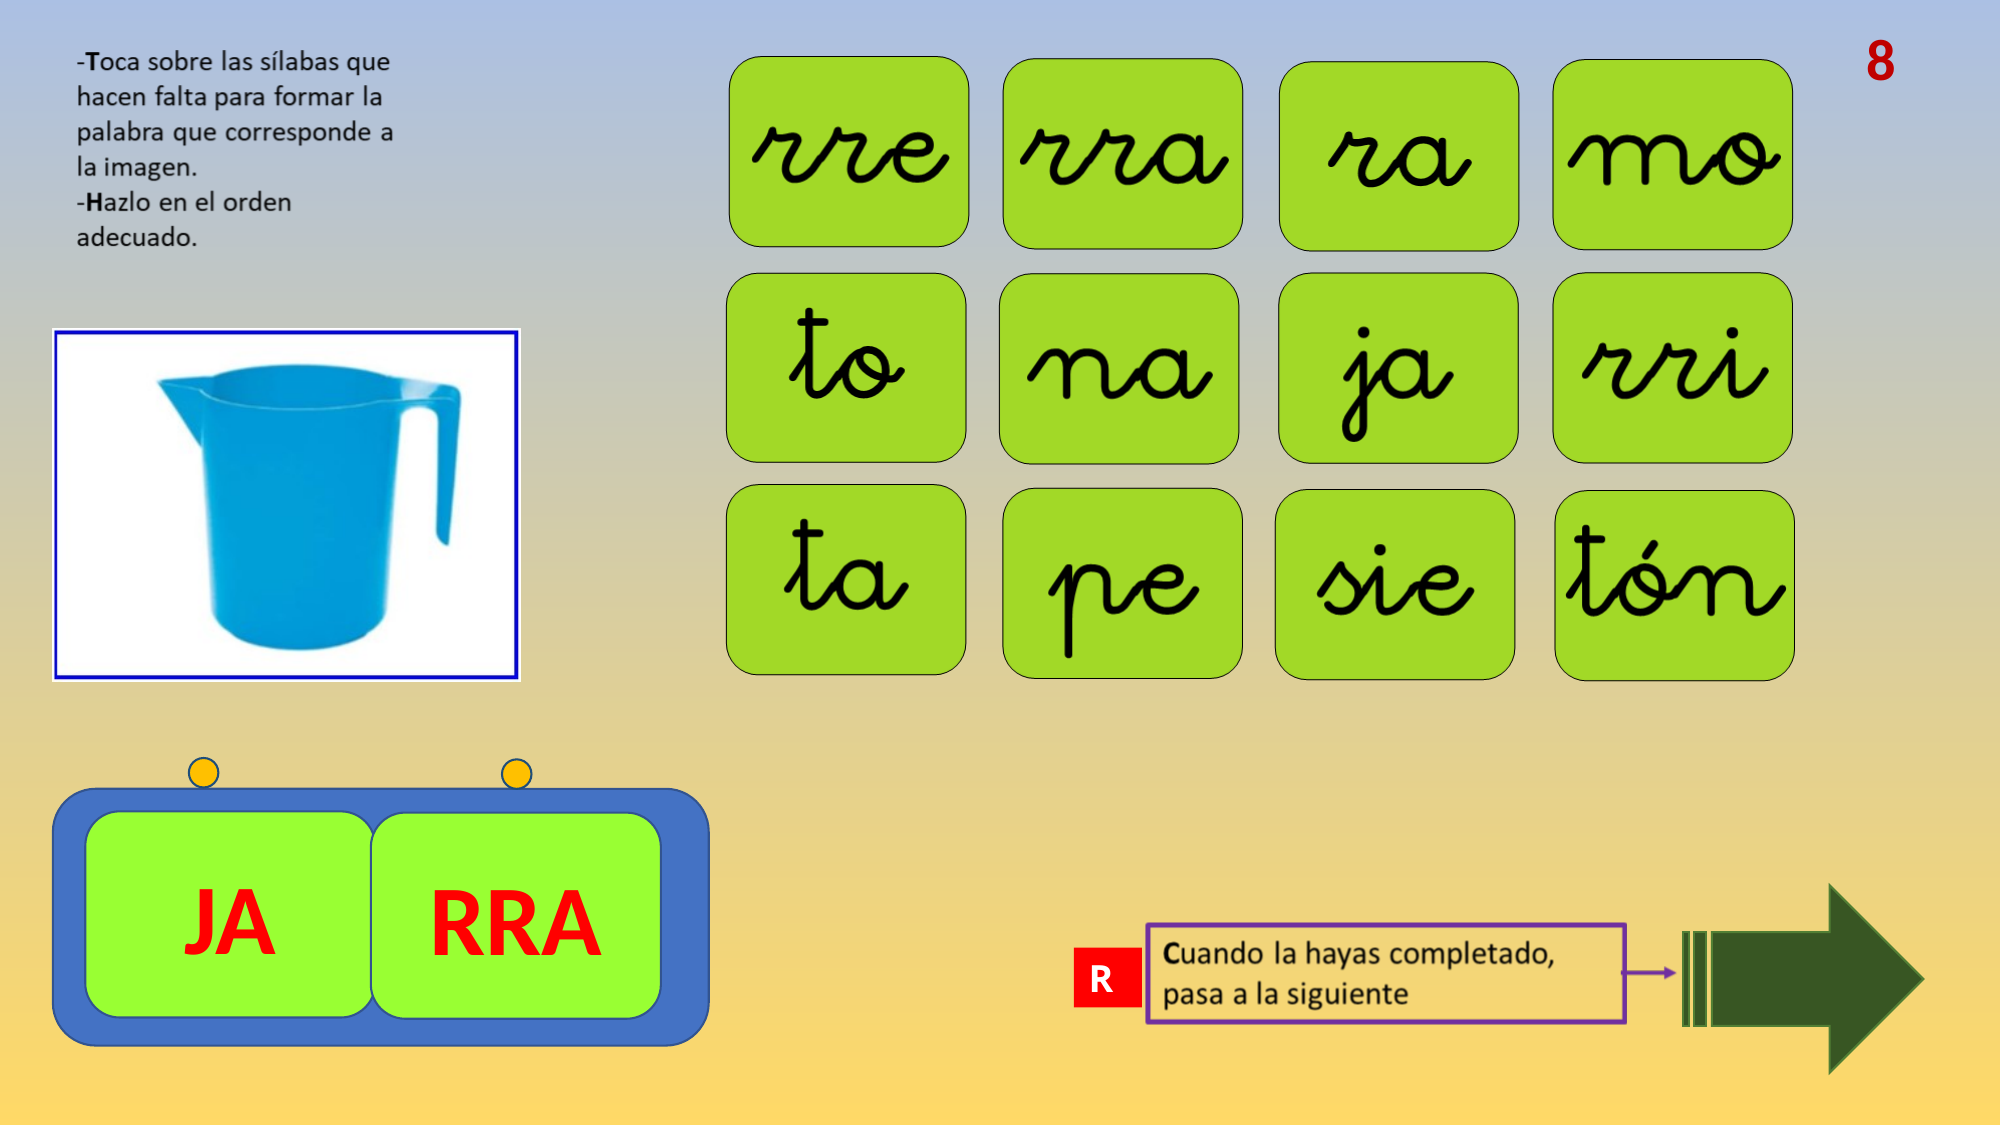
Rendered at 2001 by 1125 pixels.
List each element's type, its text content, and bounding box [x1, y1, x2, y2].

text_box JA [85, 811, 373, 1018]
picture [1274, 488, 1516, 681]
picture [1278, 272, 1520, 464]
picture [1002, 487, 1244, 680]
picture [998, 273, 1240, 465]
picture [1141, 921, 1691, 1034]
picture [725, 272, 967, 465]
picture [58, 34, 431, 272]
text_box [52, 757, 709, 1046]
text_box RRA [370, 812, 661, 1019]
text_box 8 [1851, 14, 1953, 100]
text_box [1711, 885, 1924, 1073]
text_box [1694, 932, 1707, 1026]
picture [1278, 61, 1520, 253]
picture [52, 328, 521, 682]
picture [725, 483, 967, 676]
text_box R [1073, 947, 1141, 1008]
picture [1552, 272, 1794, 464]
picture [728, 55, 970, 248]
picture [1554, 489, 1796, 682]
picture [1002, 58, 1244, 250]
picture [1552, 58, 1794, 251]
